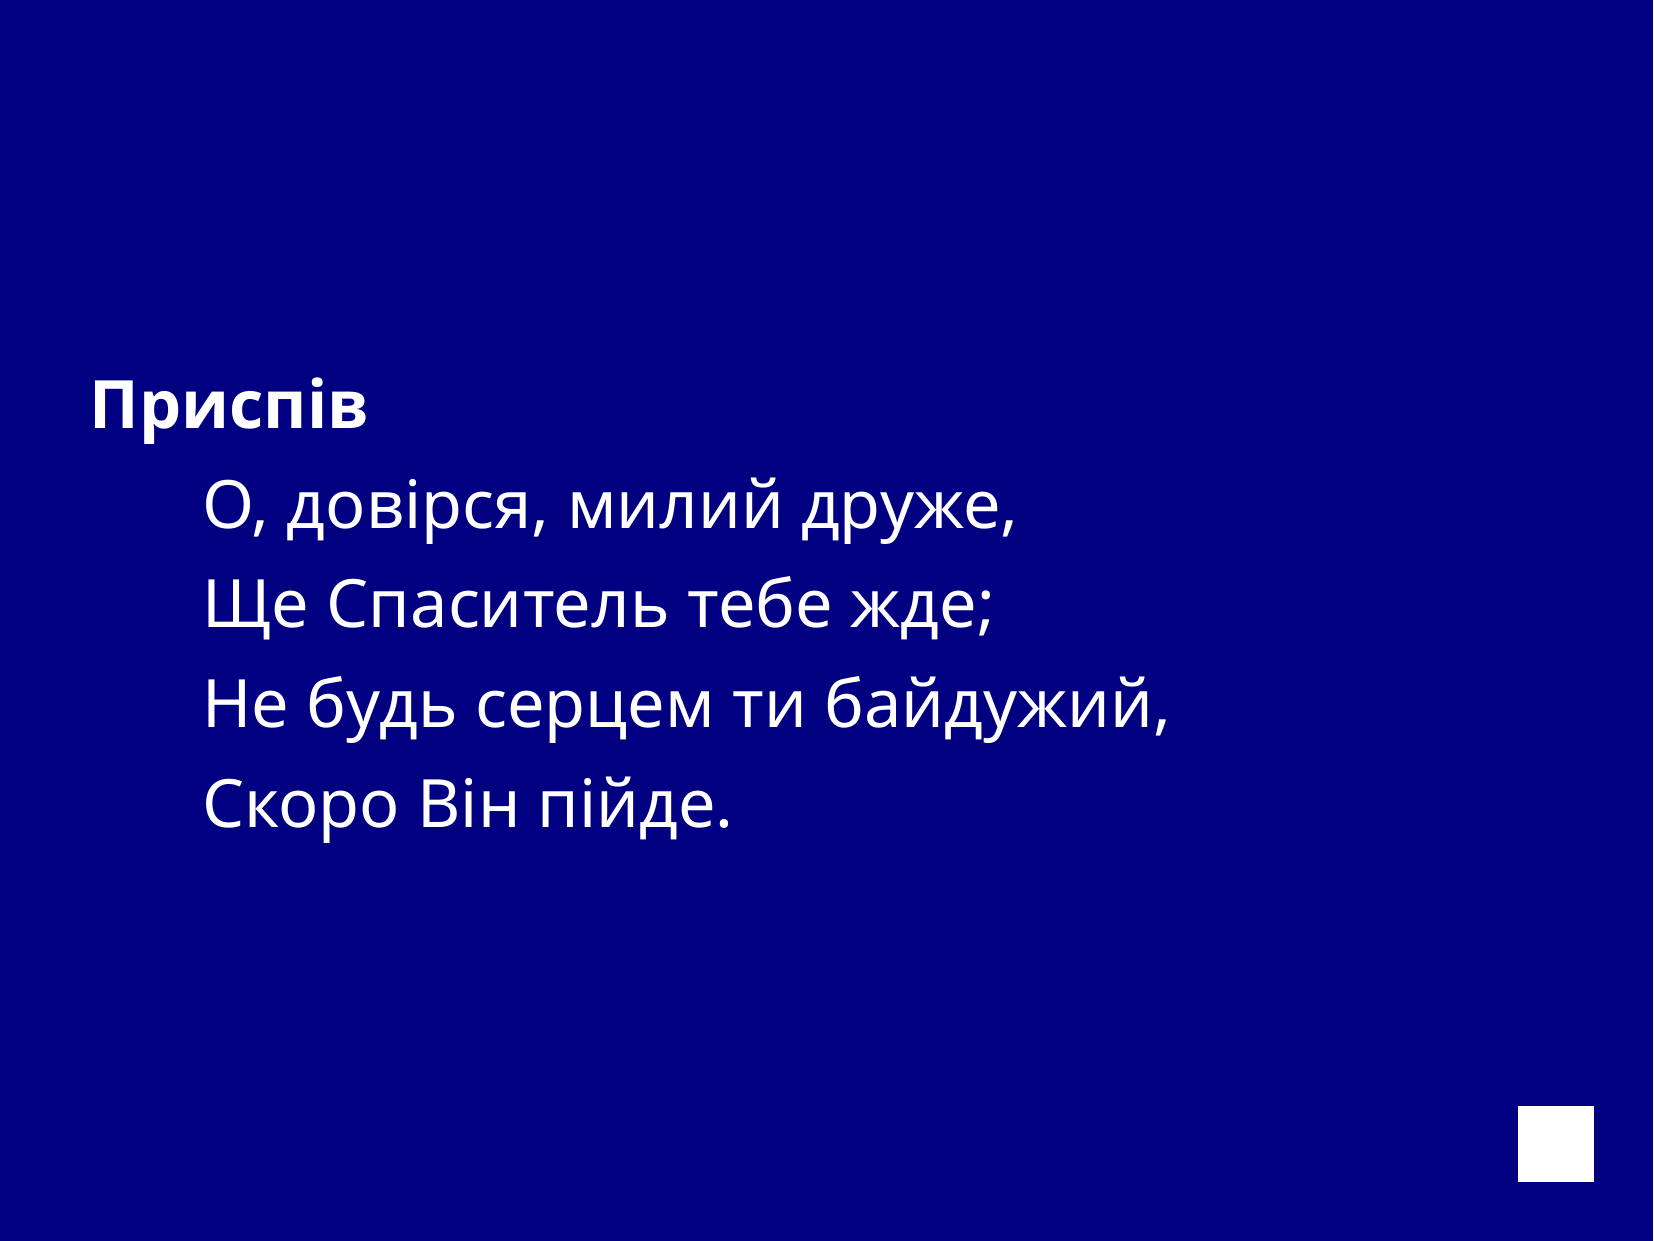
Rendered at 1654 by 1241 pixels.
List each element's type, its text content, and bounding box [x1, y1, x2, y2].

text_box [1518, 1106, 1594, 1182]
text_box Приспів О, довірся, милий друже, Ще Спаситель тебе жде; Не будь серцем ти байдужий, Скоро Він пійде. [75, 150, 1576, 1163]
